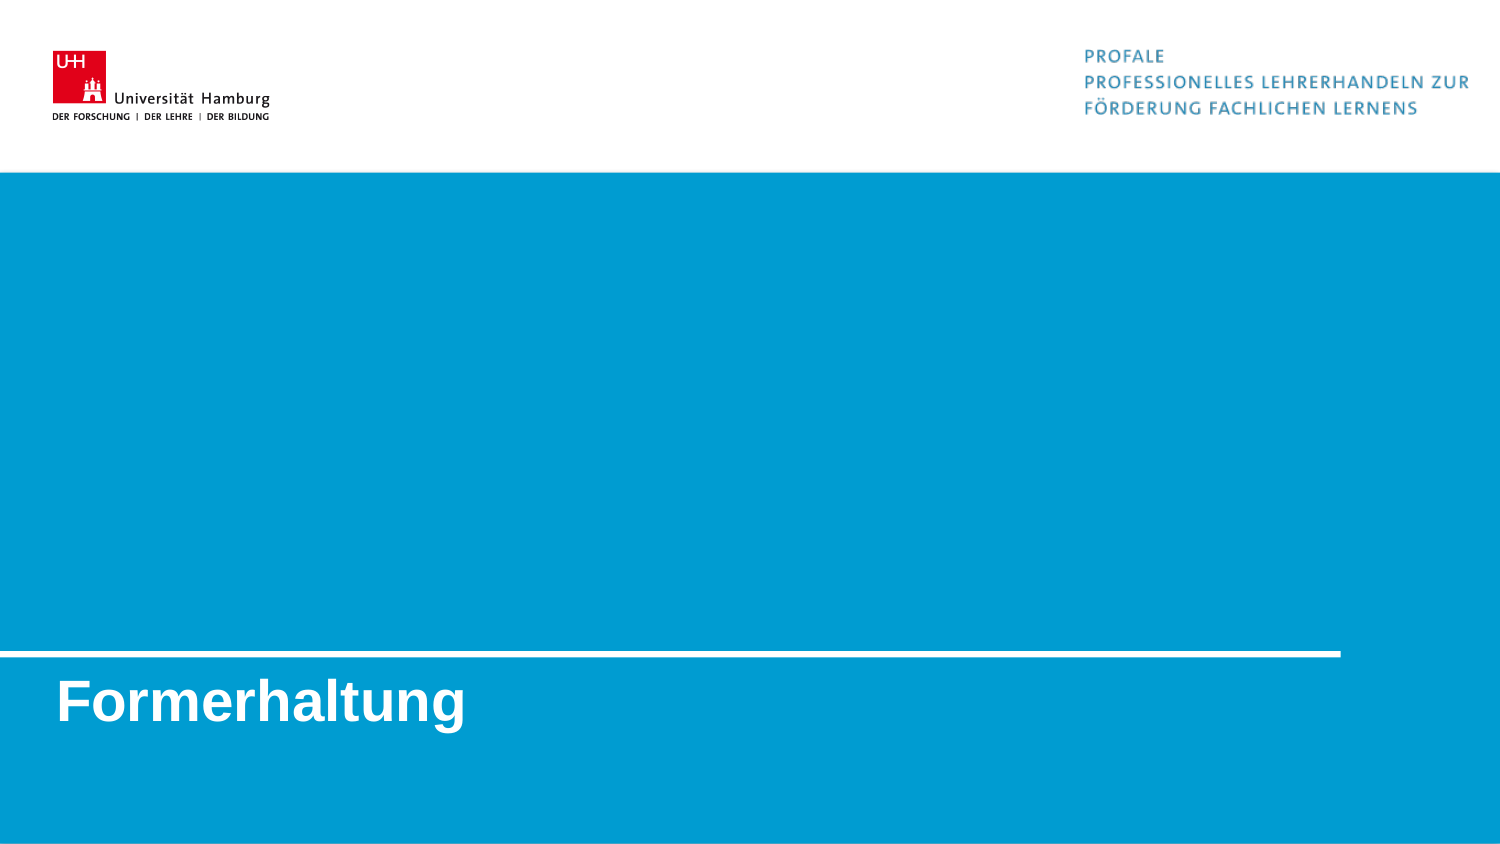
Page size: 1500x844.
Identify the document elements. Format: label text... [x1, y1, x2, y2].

picture [0, 0, 322, 147]
picture [1085, 48, 1469, 115]
title Formerhaltung [41, 655, 1370, 822]
